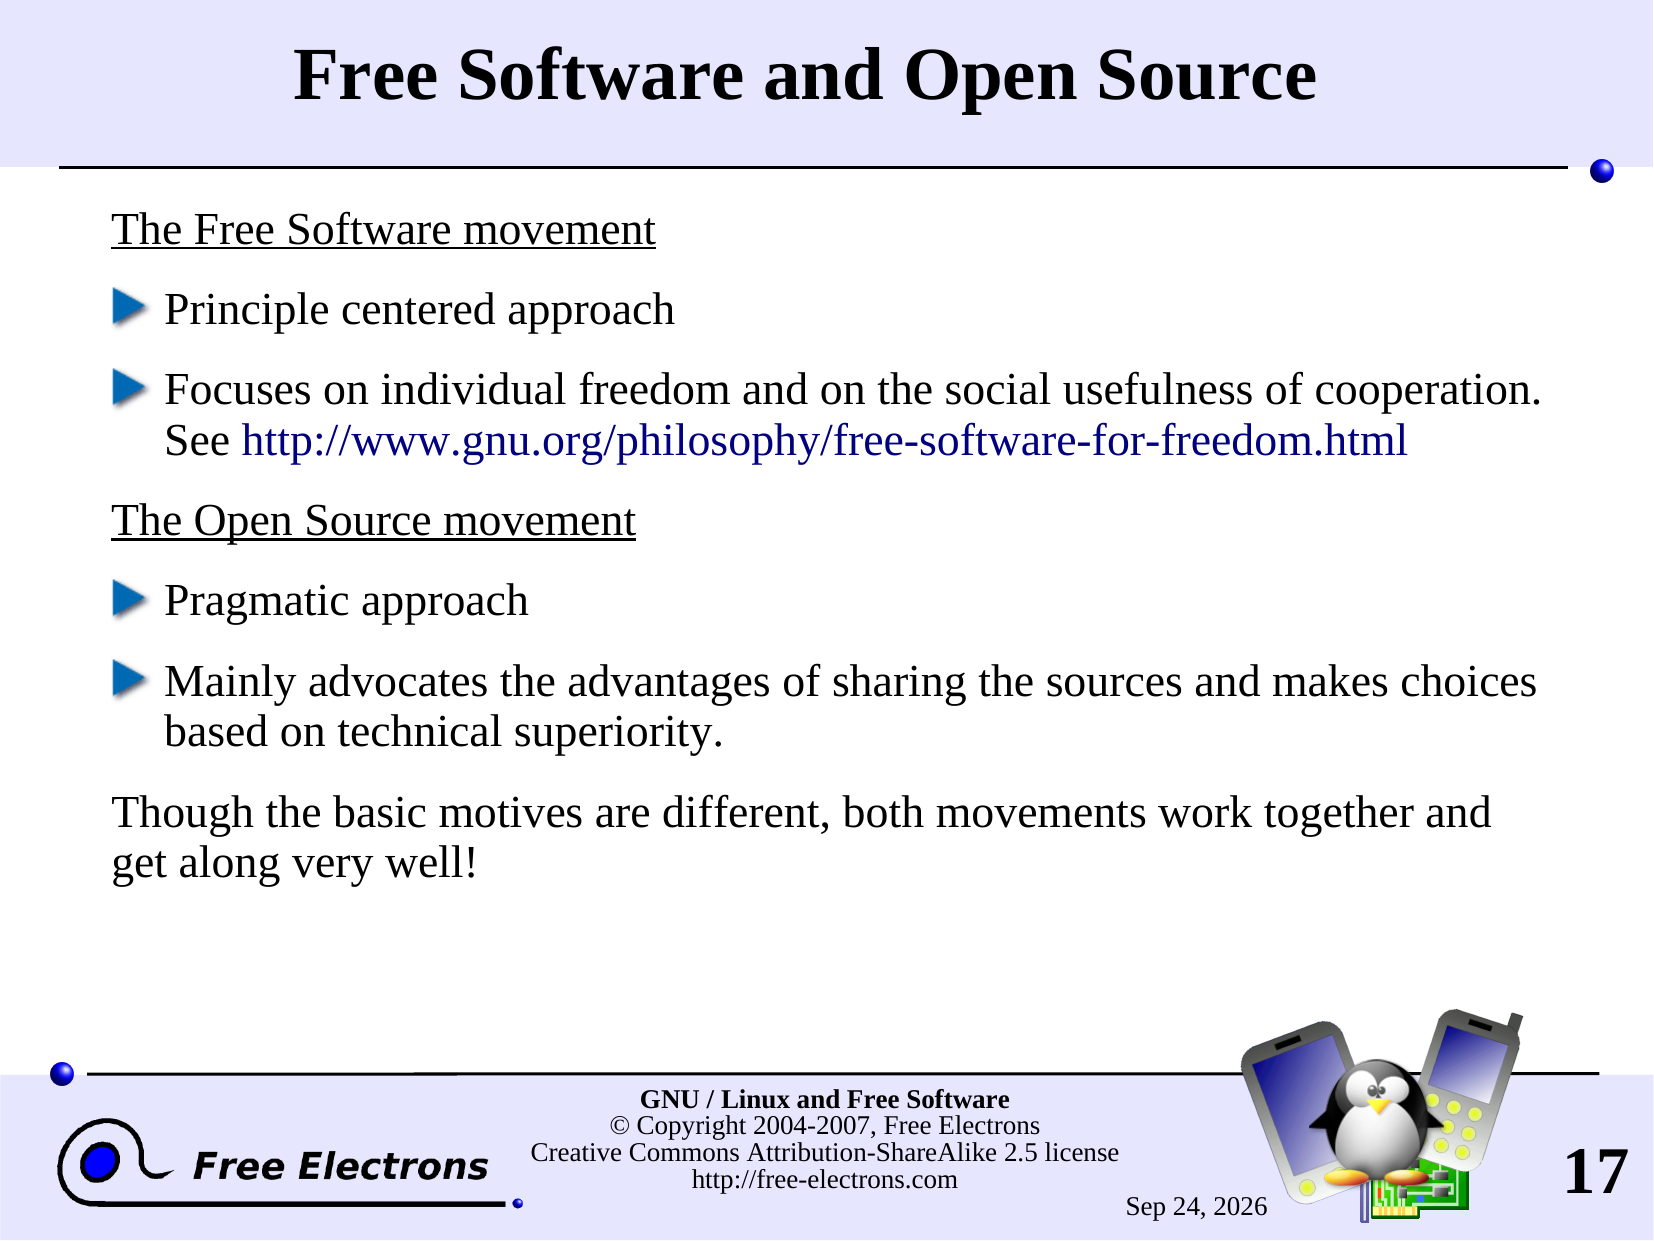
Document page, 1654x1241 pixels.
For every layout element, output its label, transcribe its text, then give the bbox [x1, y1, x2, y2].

title Free Software and Open Source [60, 12, 1551, 138]
list The Free Software movement Principle centered approach Focuses on individual freedom and on the social usefulness of cooperation. See http://www.gnu.org/philosophy/free-software-for-freedom.html The Open Source movement Pragmatic approach Mainly advocates the advantages of sharing the sources and makes choices based on technical superiority. Though the basic motives are different, both movements work together and get along very well! [93, 203, 1553, 1054]
picture [50, 1107, 527, 1216]
picture [1226, 1054, 1525, 1241]
